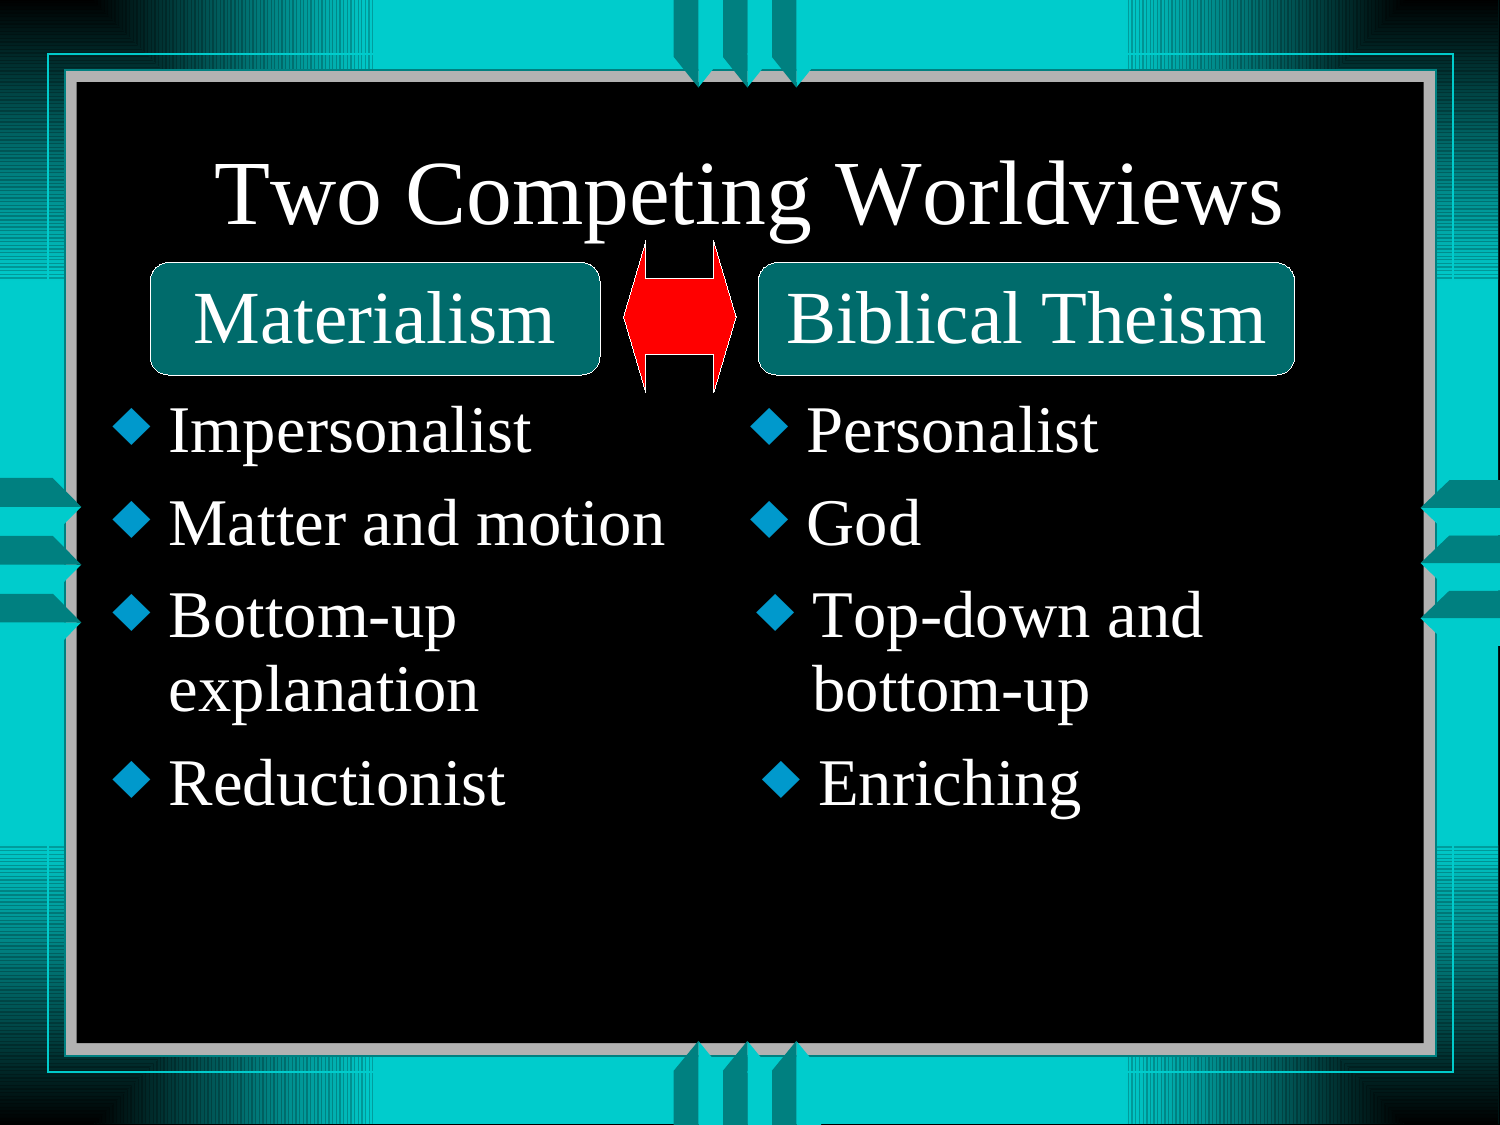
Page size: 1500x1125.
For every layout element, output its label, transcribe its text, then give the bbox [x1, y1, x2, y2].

list God [750, 485, 1313, 560]
list Reductionist [112, 745, 676, 820]
text_box [623, 240, 737, 393]
text_box Biblical Theism [758, 262, 1295, 376]
list Top-down and bottom-up [756, 578, 1319, 727]
list Matter and motion [112, 485, 676, 560]
list Bottom-up explanation [112, 578, 676, 727]
list Enriching [762, 745, 1325, 821]
list Impersonalist [112, 392, 676, 467]
title Two Competing Worldviews [112, 99, 1388, 288]
text_box Materialism [150, 262, 601, 376]
list Personalist [750, 392, 1313, 467]
